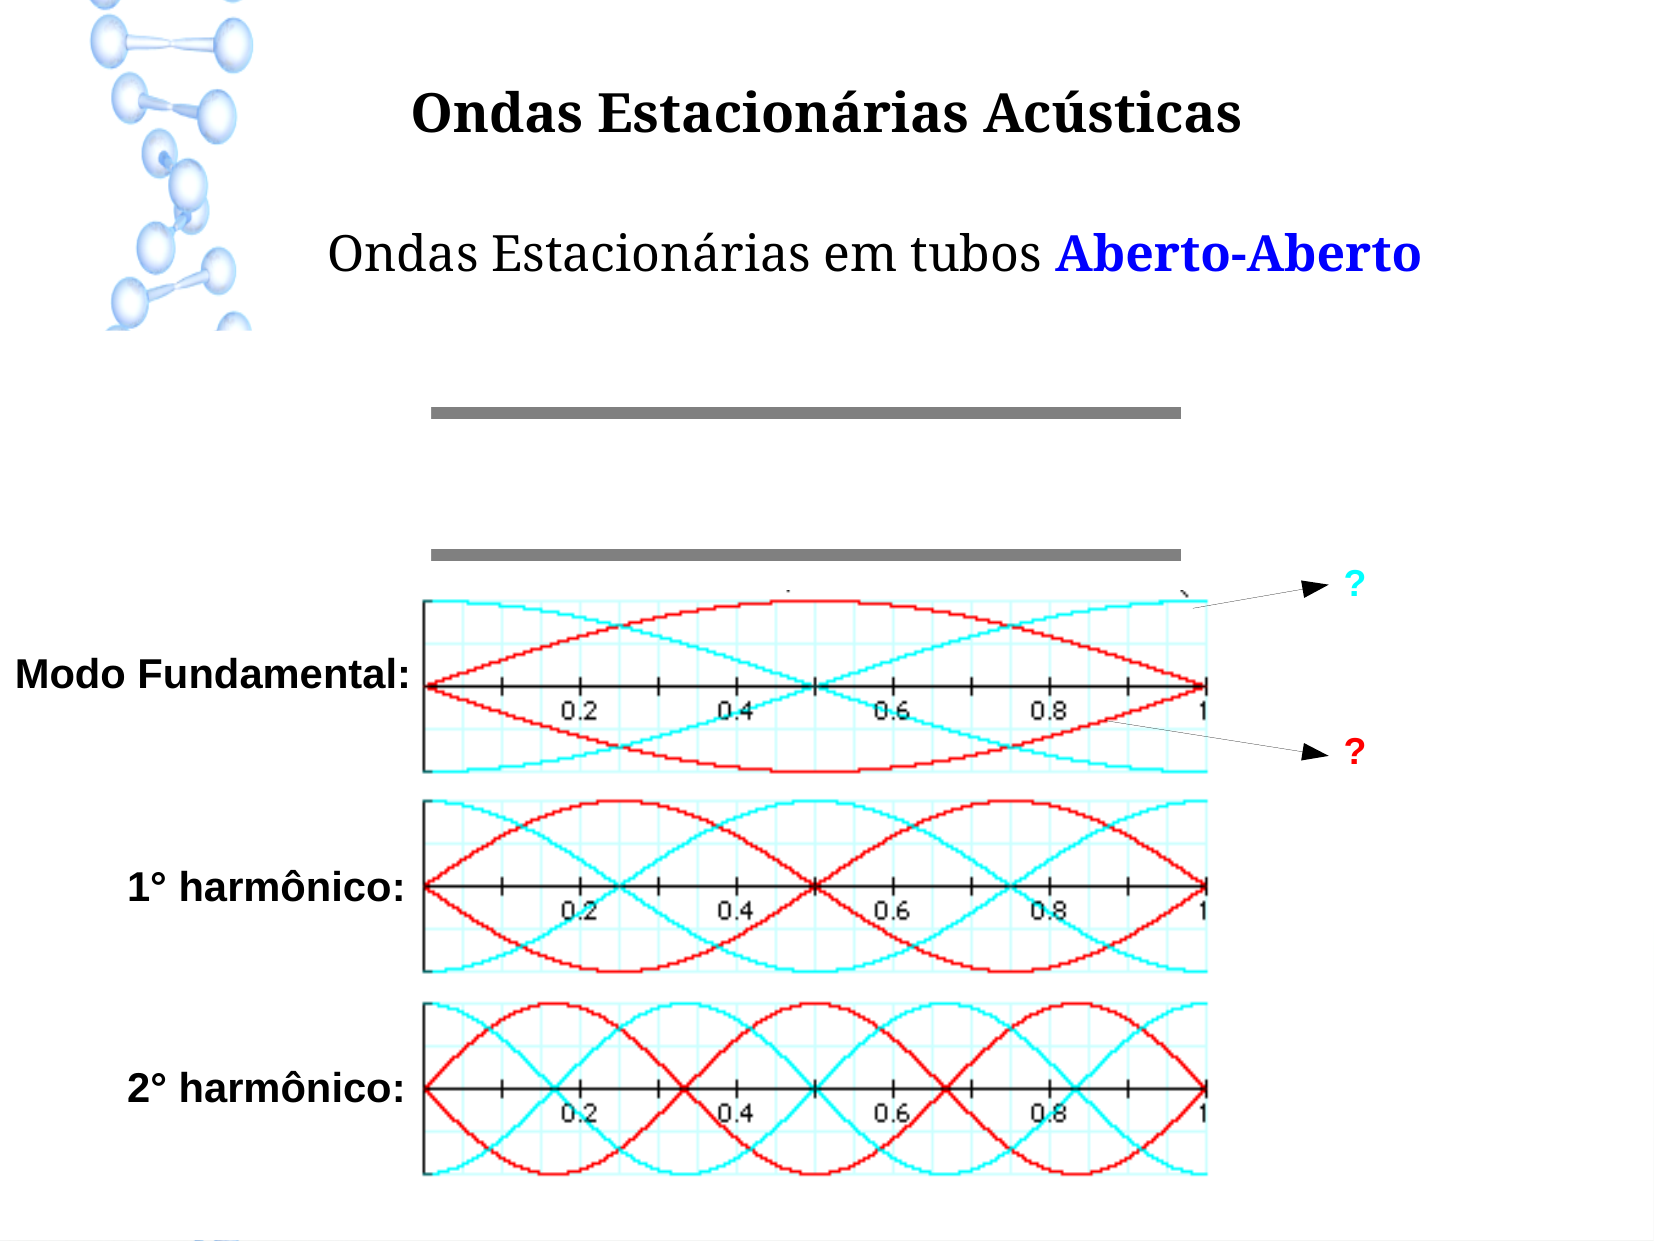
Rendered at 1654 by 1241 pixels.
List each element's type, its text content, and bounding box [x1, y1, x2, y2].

text_box Ondas Estacionárias Acústicas [224, 67, 1430, 146]
picture [416, 590, 1223, 1187]
text_box 2° harmônico: [112, 1057, 416, 1119]
text_box Modo Fundamental: [0, 643, 416, 706]
picture [0, 0, 1654, 330]
text_box [1223, 586, 1328, 754]
text_box Ondas Estacionárias em tubos Aberto-Aberto [312, 210, 1577, 284]
text_box ? ? [1328, 555, 1382, 780]
text_box 1° harmônico: [112, 856, 416, 919]
text_box [0, 330, 1654, 1241]
